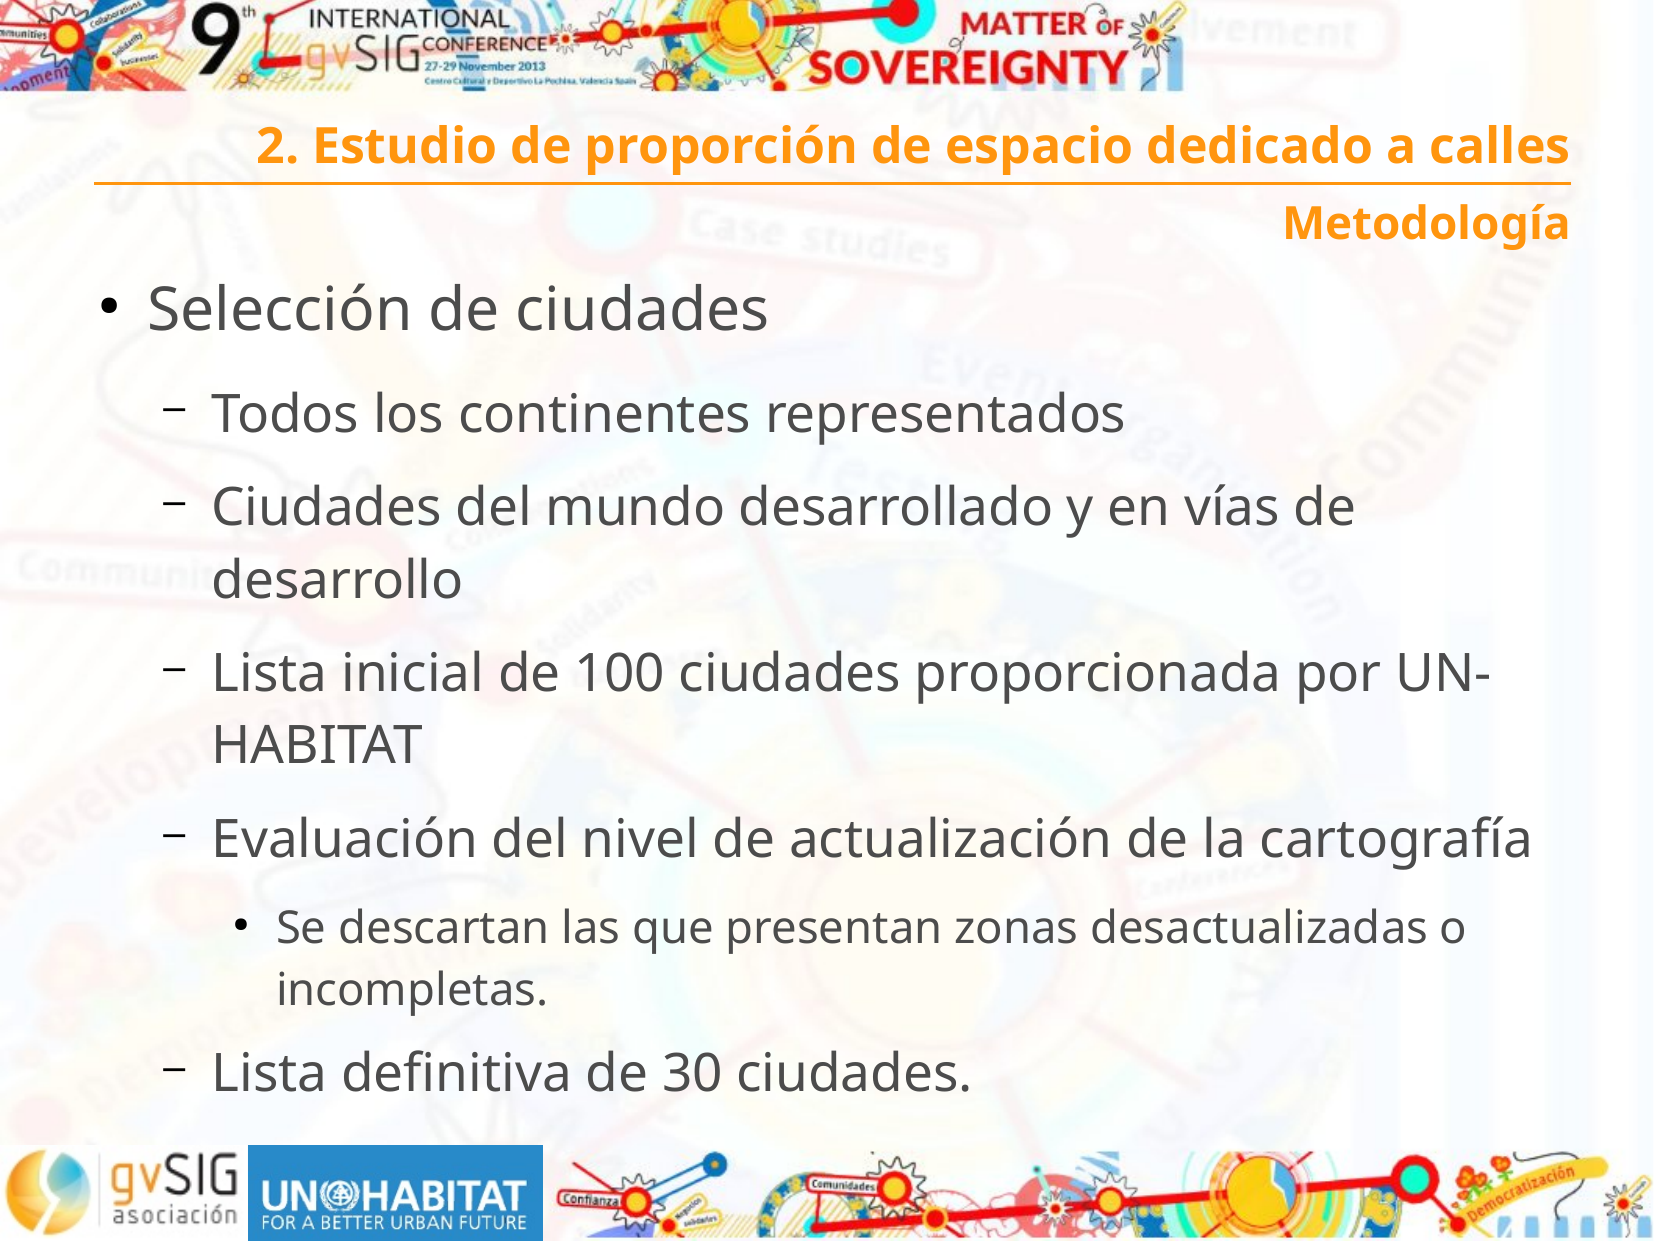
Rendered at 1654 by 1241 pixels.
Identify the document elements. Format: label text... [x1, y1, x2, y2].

picture [0, 0, 1654, 1241]
list Selección de ciudades Todos los continentes representados Ciudades del mundo desarrollado y en vías de desarrollo Lista inicial de 100 ciudades proporcionada por UN-HABITAT Evaluación del nivel de actualización de la cartografía Se descartan las que presentan zonas desactualizadas o incompletas. Lista definitiva de 30 ciudades. [82, 265, 1595, 1111]
title Metodología [59, 177, 1571, 266]
title 2. Estudio de proporción de espacio dedicado a calles [59, 100, 1571, 177]
